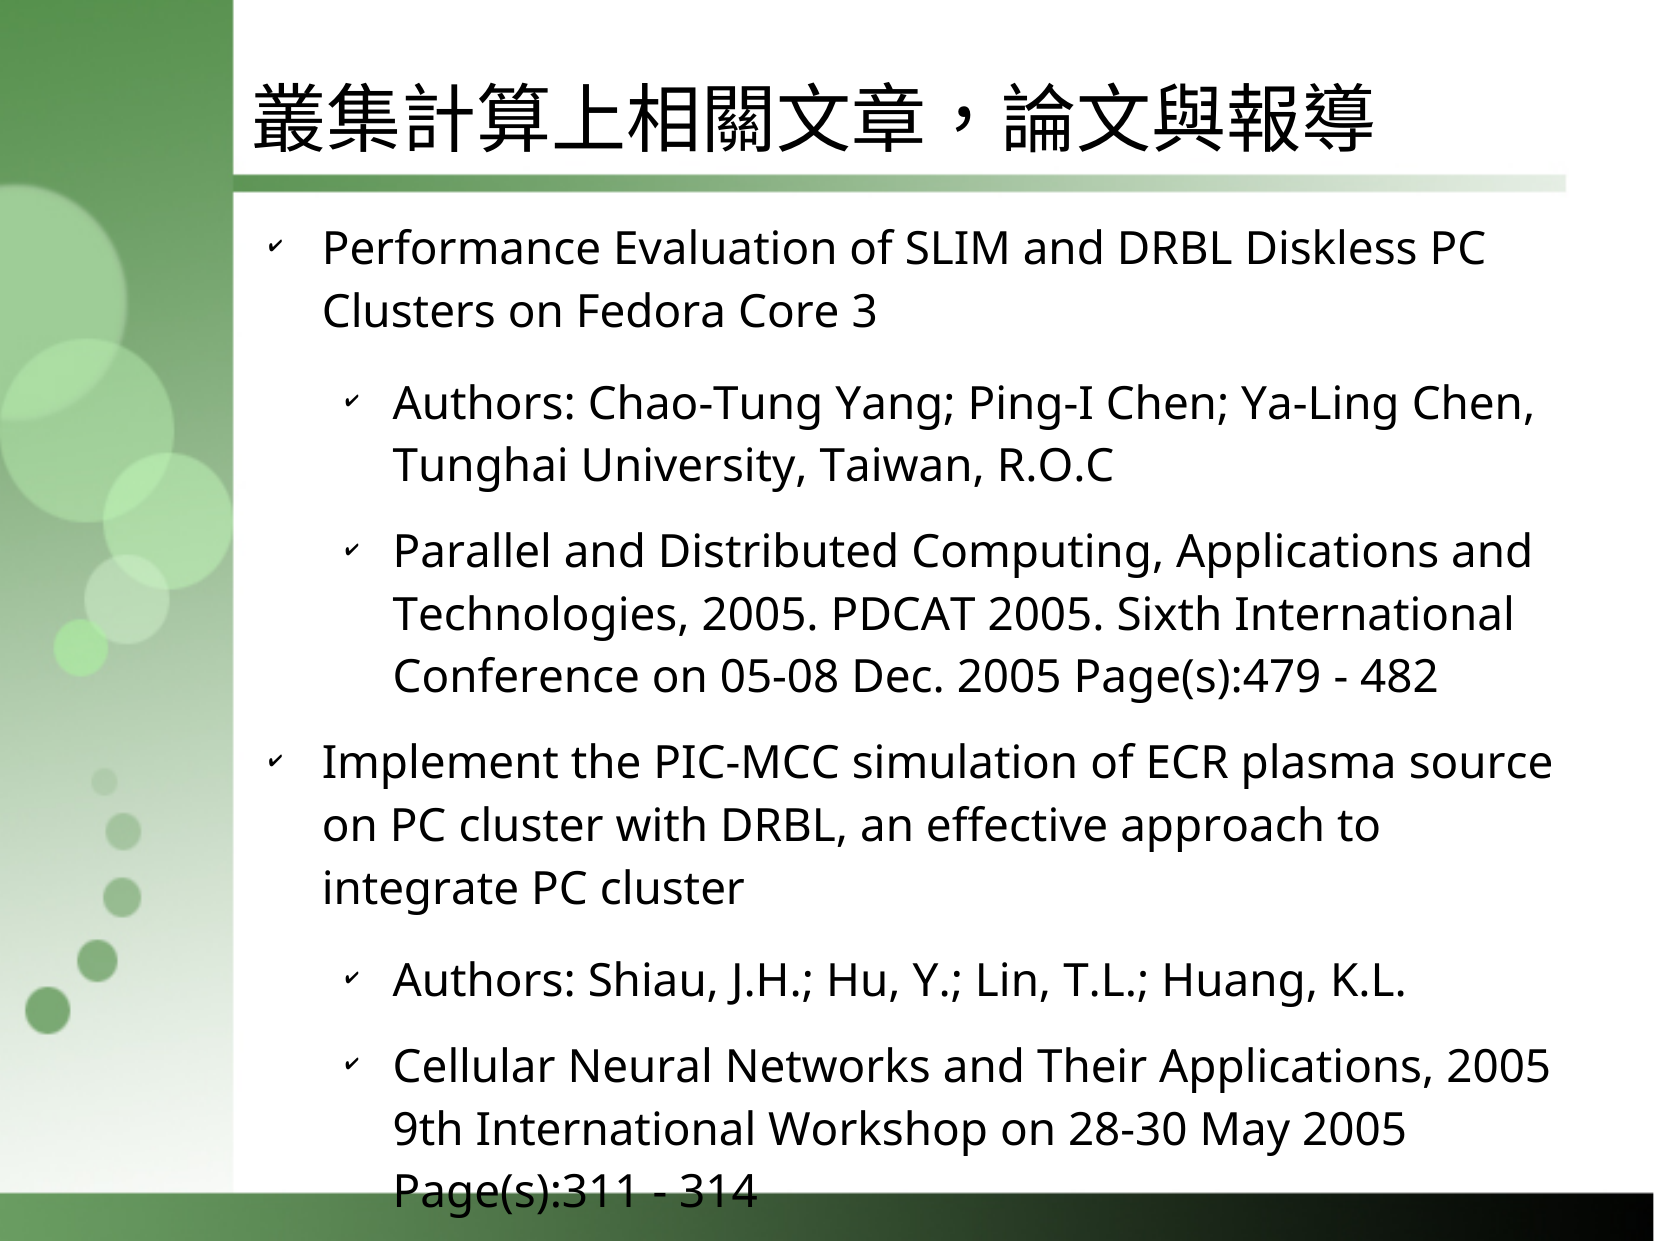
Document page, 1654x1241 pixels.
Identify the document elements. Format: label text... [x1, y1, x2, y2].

list Performance Evaluation of SLIM and DRBL Diskless PC Clusters on Fedora Core 3 Authors: Chao-Tung Yang; Ping-I Chen; Ya-Ling Chen, Tunghai University, Taiwan, R.O.C Parallel and Distributed Computing, Applications and Technologies, 2005. PDCAT 2005. Sixth International Conference on 05-08 Dec. 2005 Page(s):479 - 482 Implement the PIC-MCC simulation of ECR plasma source on PC cluster with DRBL, an effective approach to integrate PC cluster Authors: Shiau, J.H.; Hu, Y.; Lin, T.L.; Huang, K.L. Cellular Neural Networks and Their Applications, 2005 9th International Workshop on 28-30 May 2005 Page(s):311 - 314 [236, 207, 1595, 1241]
title 叢集計算上相關文章，論文與報導 [236, 41, 1595, 185]
picture [0, 0, 1654, 1241]
